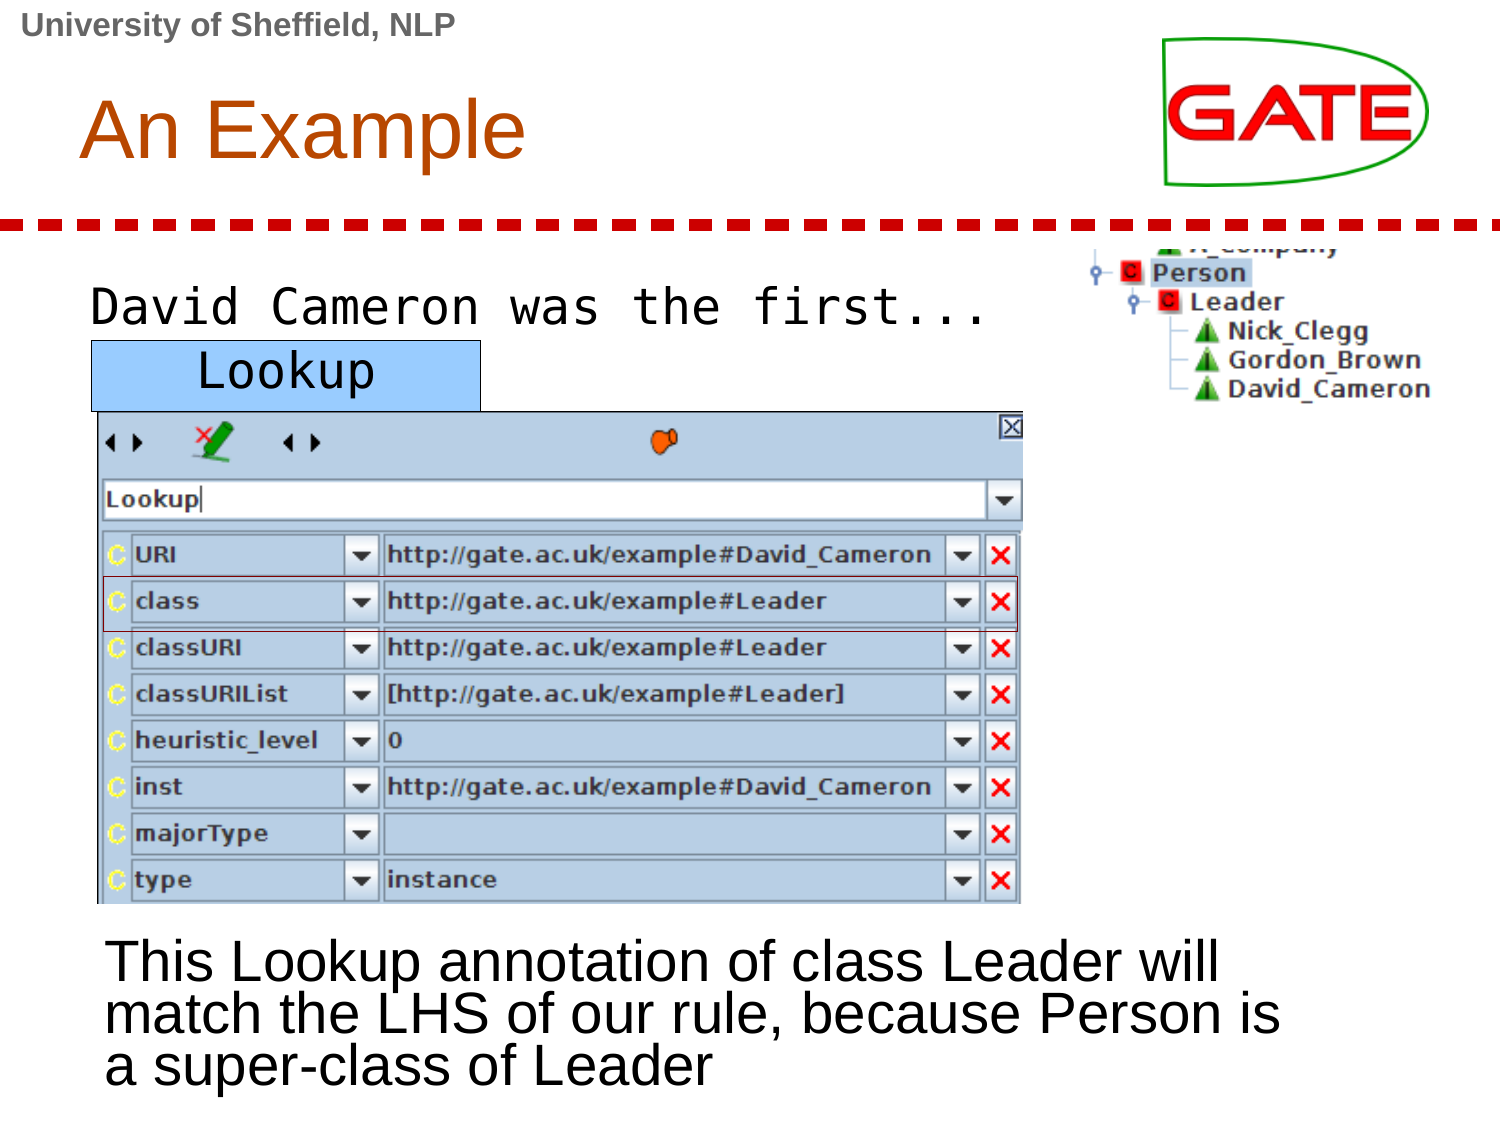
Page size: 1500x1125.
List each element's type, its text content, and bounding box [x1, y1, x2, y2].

picture [1087, 249, 1441, 421]
title An Example [79, 62, 1149, 197]
picture [97, 411, 1023, 904]
text_box David Cameron was the first... [76, 281, 1006, 341]
picture [1162, 37, 1429, 187]
text_box This Lookup annotation of class Leader will match the LHS of our rule, because Person is a super-class of Leader [89, 932, 1315, 1103]
text_box Lookup [91, 340, 481, 412]
